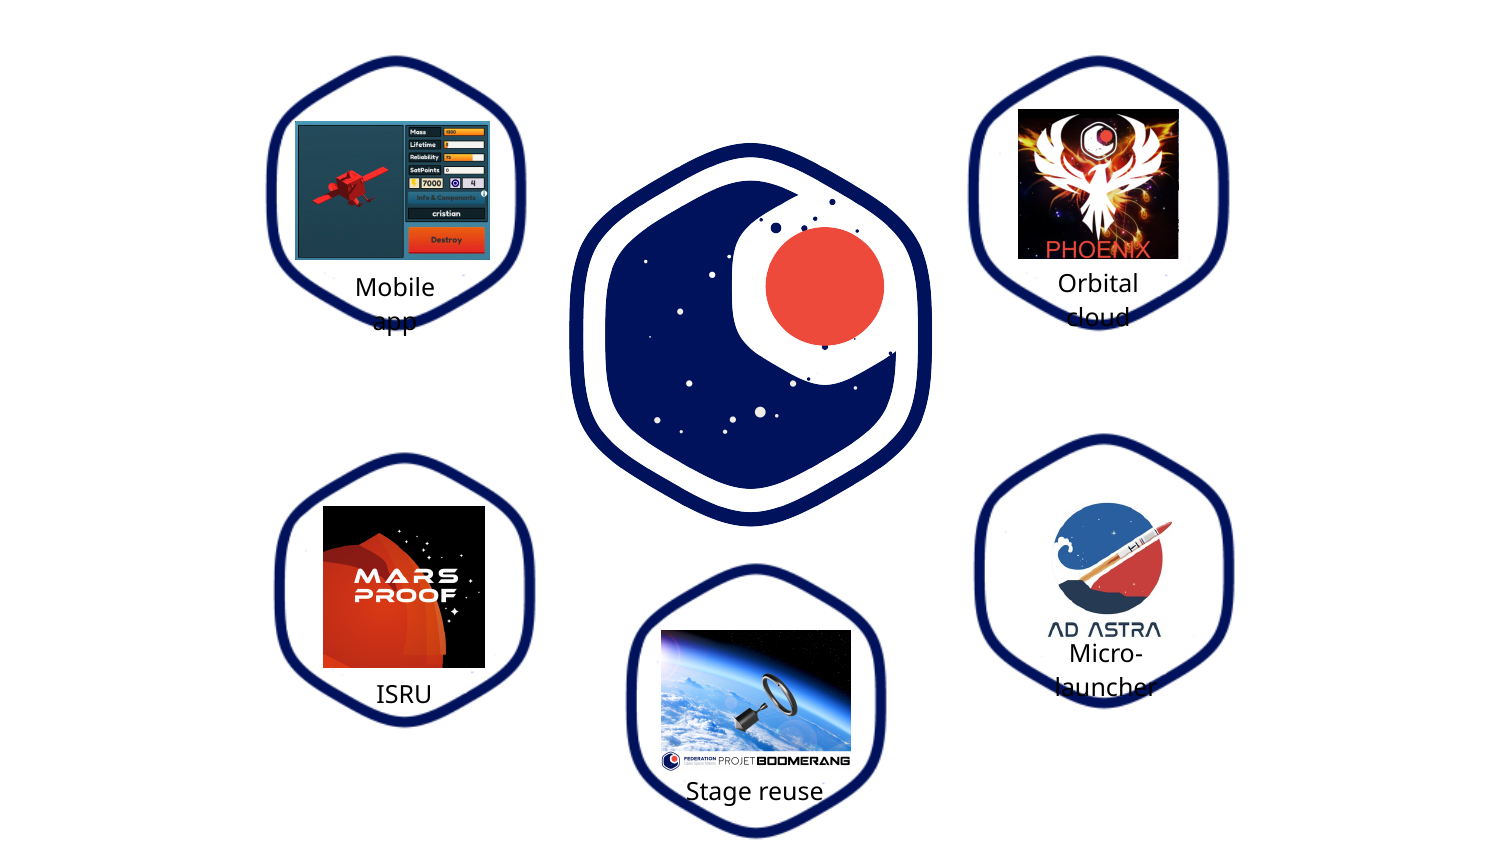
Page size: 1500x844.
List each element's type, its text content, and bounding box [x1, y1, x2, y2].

text_box Mobile app [318, 261, 472, 337]
text_box Micro-launcher [1013, 628, 1199, 704]
picture [248, 47, 1252, 740]
text_box Stage reuse [665, 766, 845, 844]
picture [608, 555, 904, 844]
text_box Orbital cloud [1008, 258, 1189, 347]
text_box ISRU [328, 669, 481, 745]
